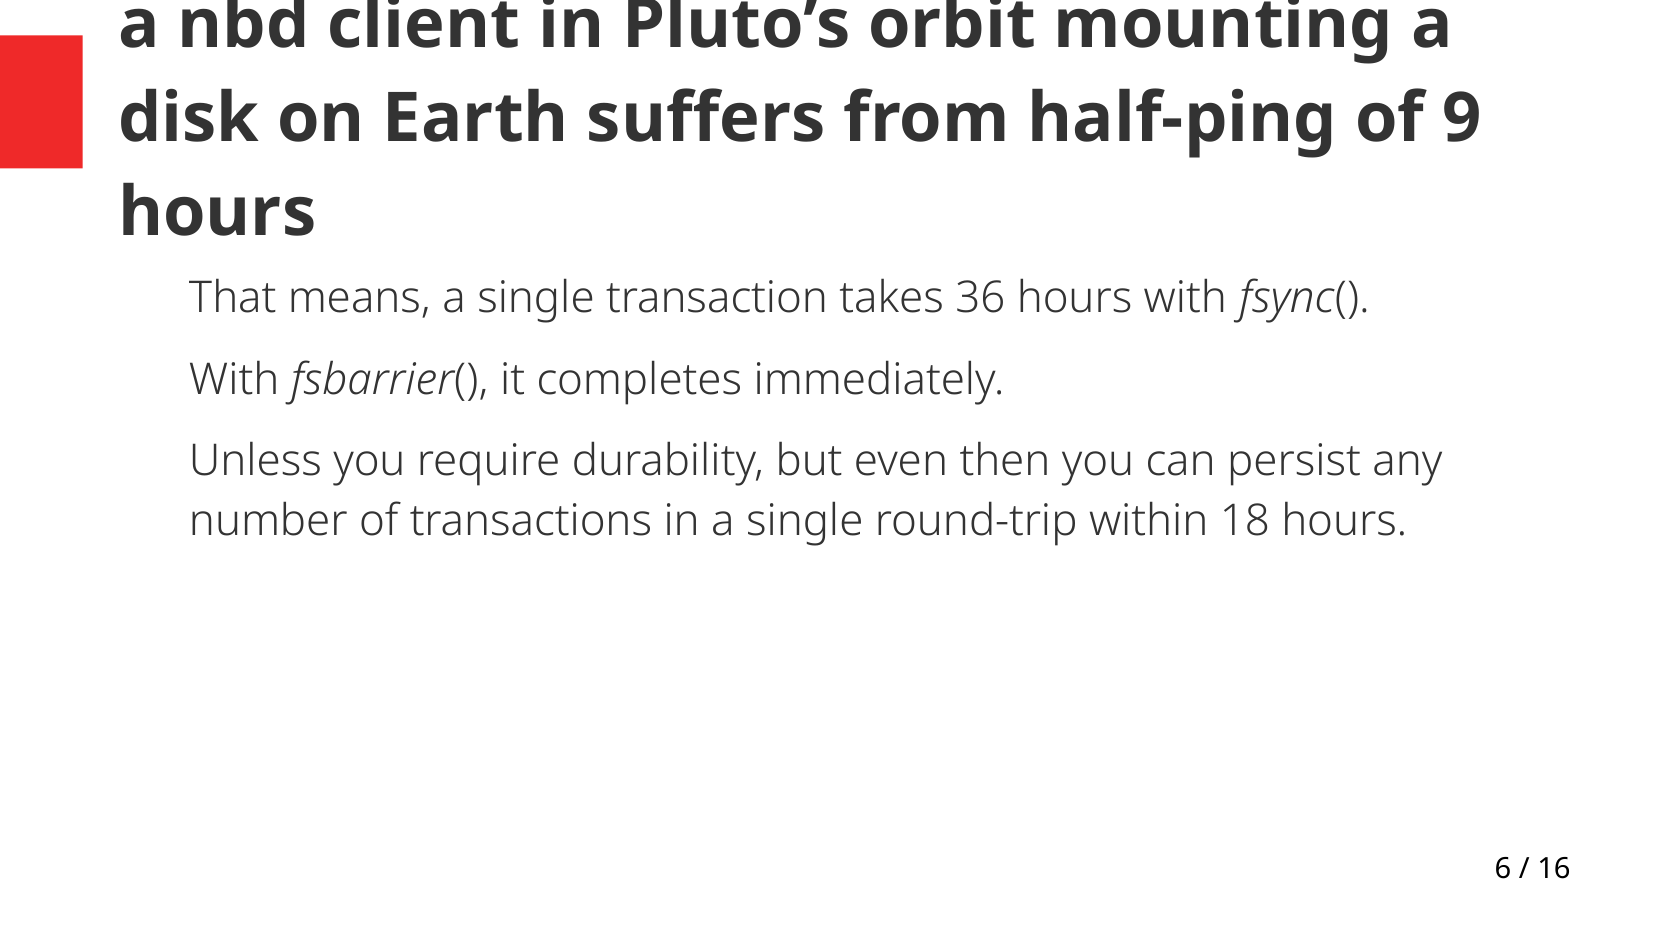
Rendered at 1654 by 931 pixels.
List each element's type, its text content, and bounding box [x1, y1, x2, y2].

list That means, a single transaction takes 36 hours with fsync(). With fsbarrier(), it completes immediately. Unless you require durability, but even then you can persist any number of transactions in a single round-trip within 18 hours. [118, 265, 1536, 806]
title a nbd client in Pluto’s orbit mounting a disk on Earth suffers from half-ping of 9 hours [118, 25, 1571, 204]
